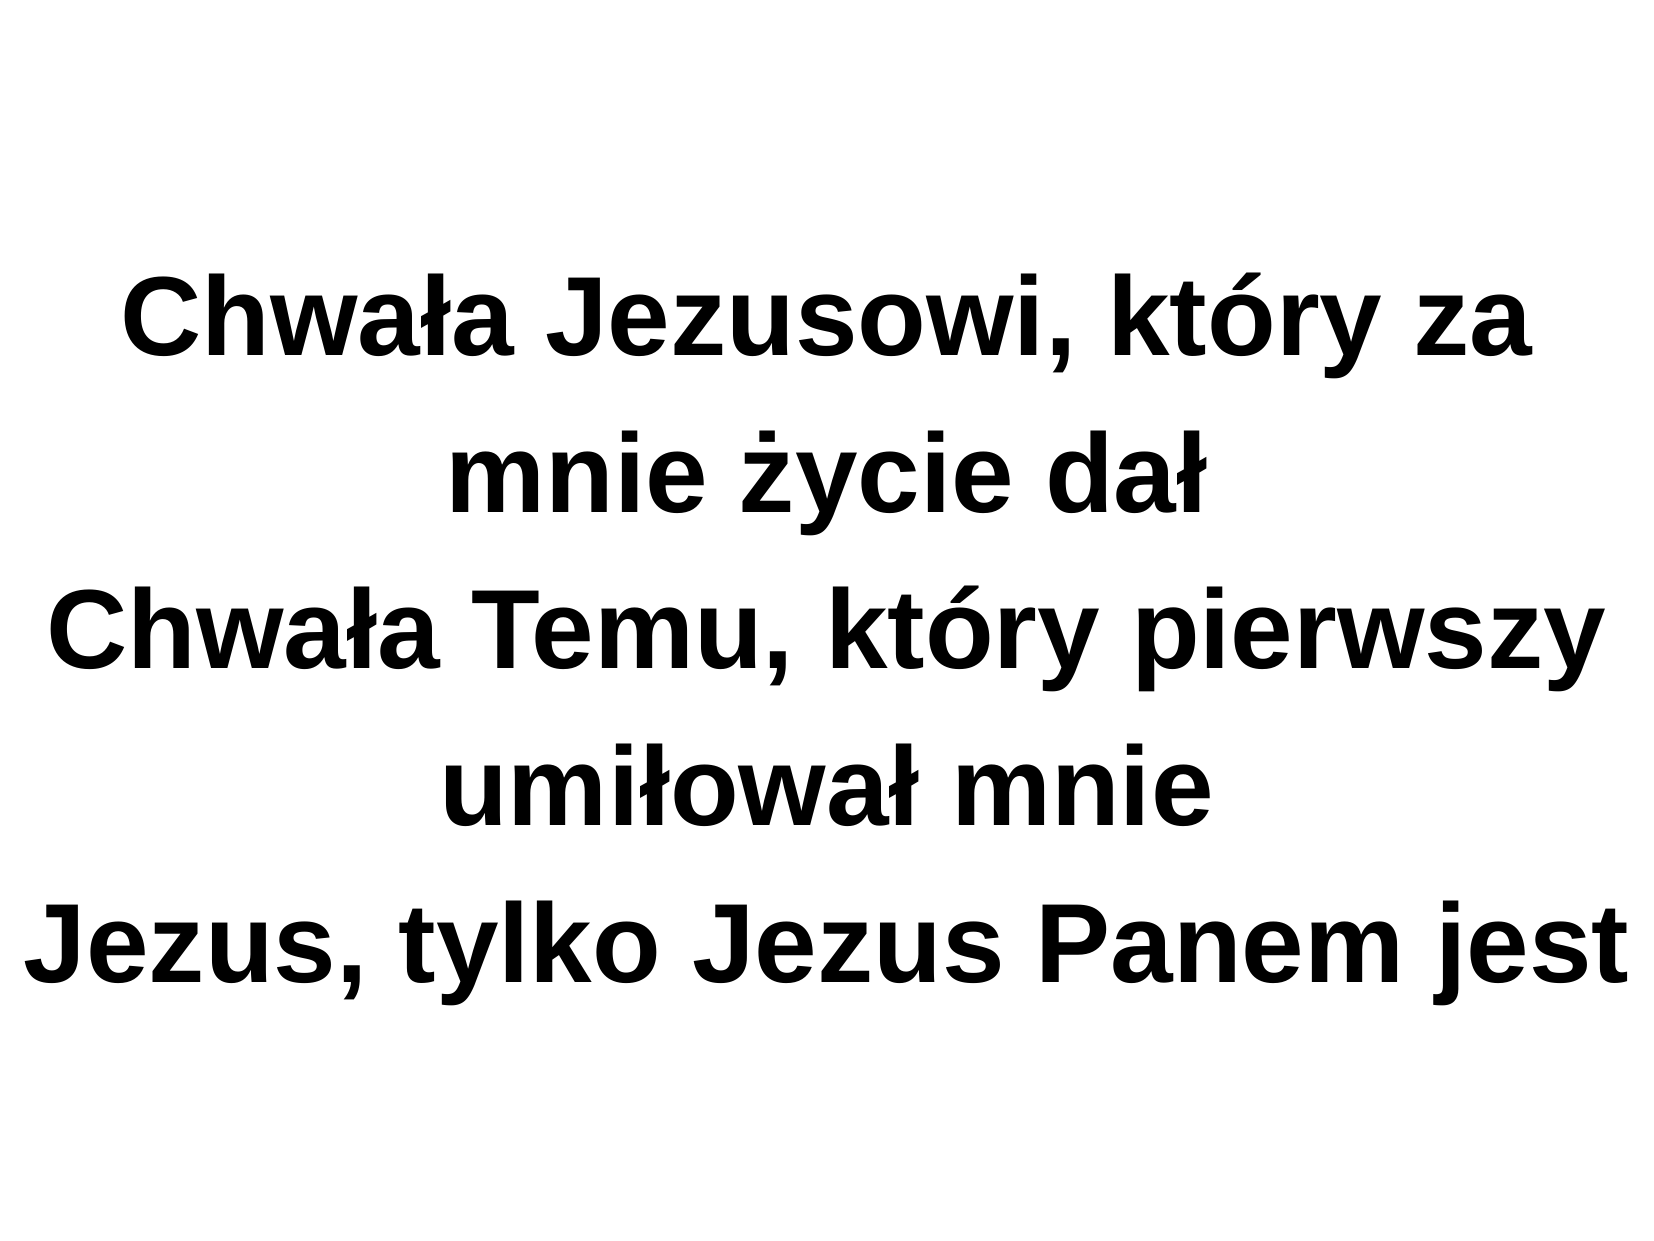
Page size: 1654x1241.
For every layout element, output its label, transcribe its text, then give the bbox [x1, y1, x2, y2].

subtitle Chwała Jezusowi, który za mnie życie dał Chwała Temu, który pierwszy umiłował mnie Jezus, tylko Jezus Panem jest [0, 0, 1654, 1229]
